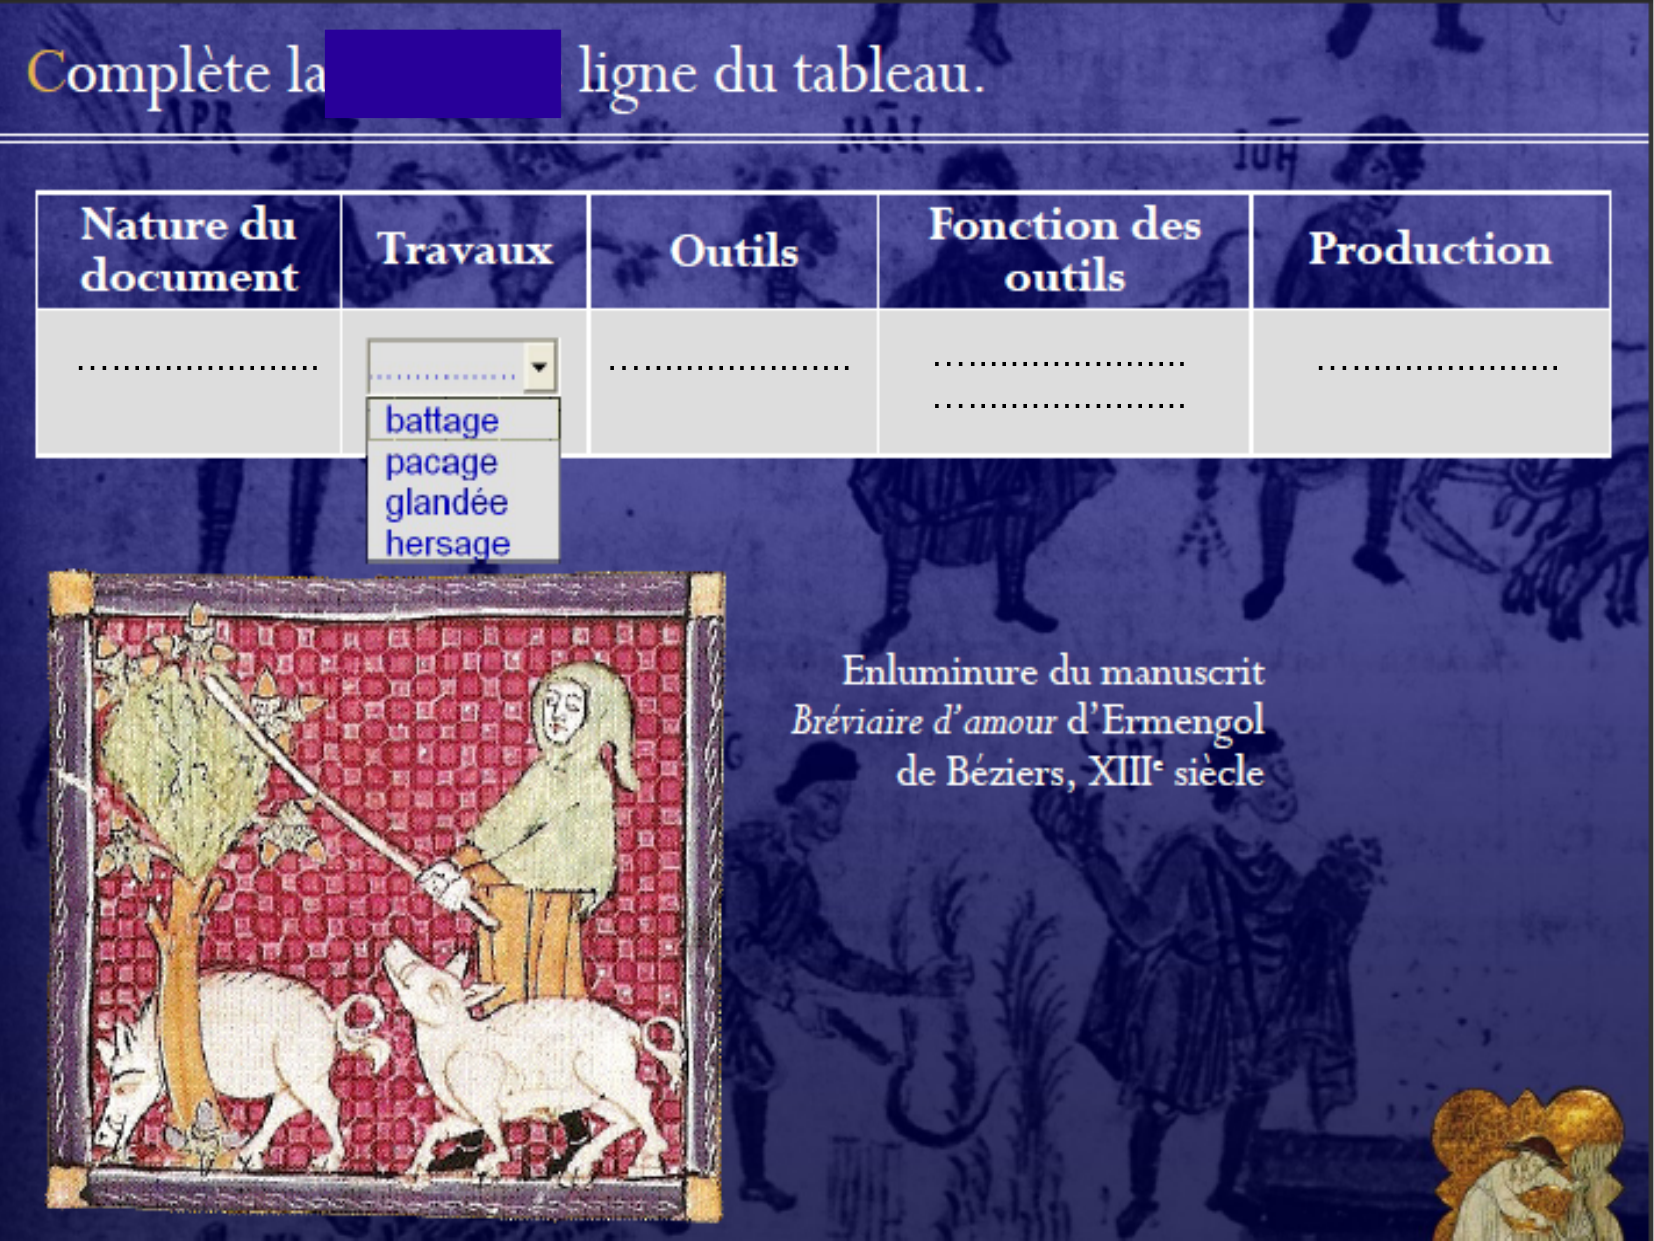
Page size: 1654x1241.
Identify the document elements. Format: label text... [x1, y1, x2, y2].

text_box ….................... [590, 329, 886, 414]
text_box ….................... [1299, 329, 1595, 414]
text_box …..................... …..................... [915, 324, 1211, 424]
text_box [324, 29, 562, 119]
picture [0, 0, 1654, 1241]
text_box ….................... [59, 329, 355, 414]
